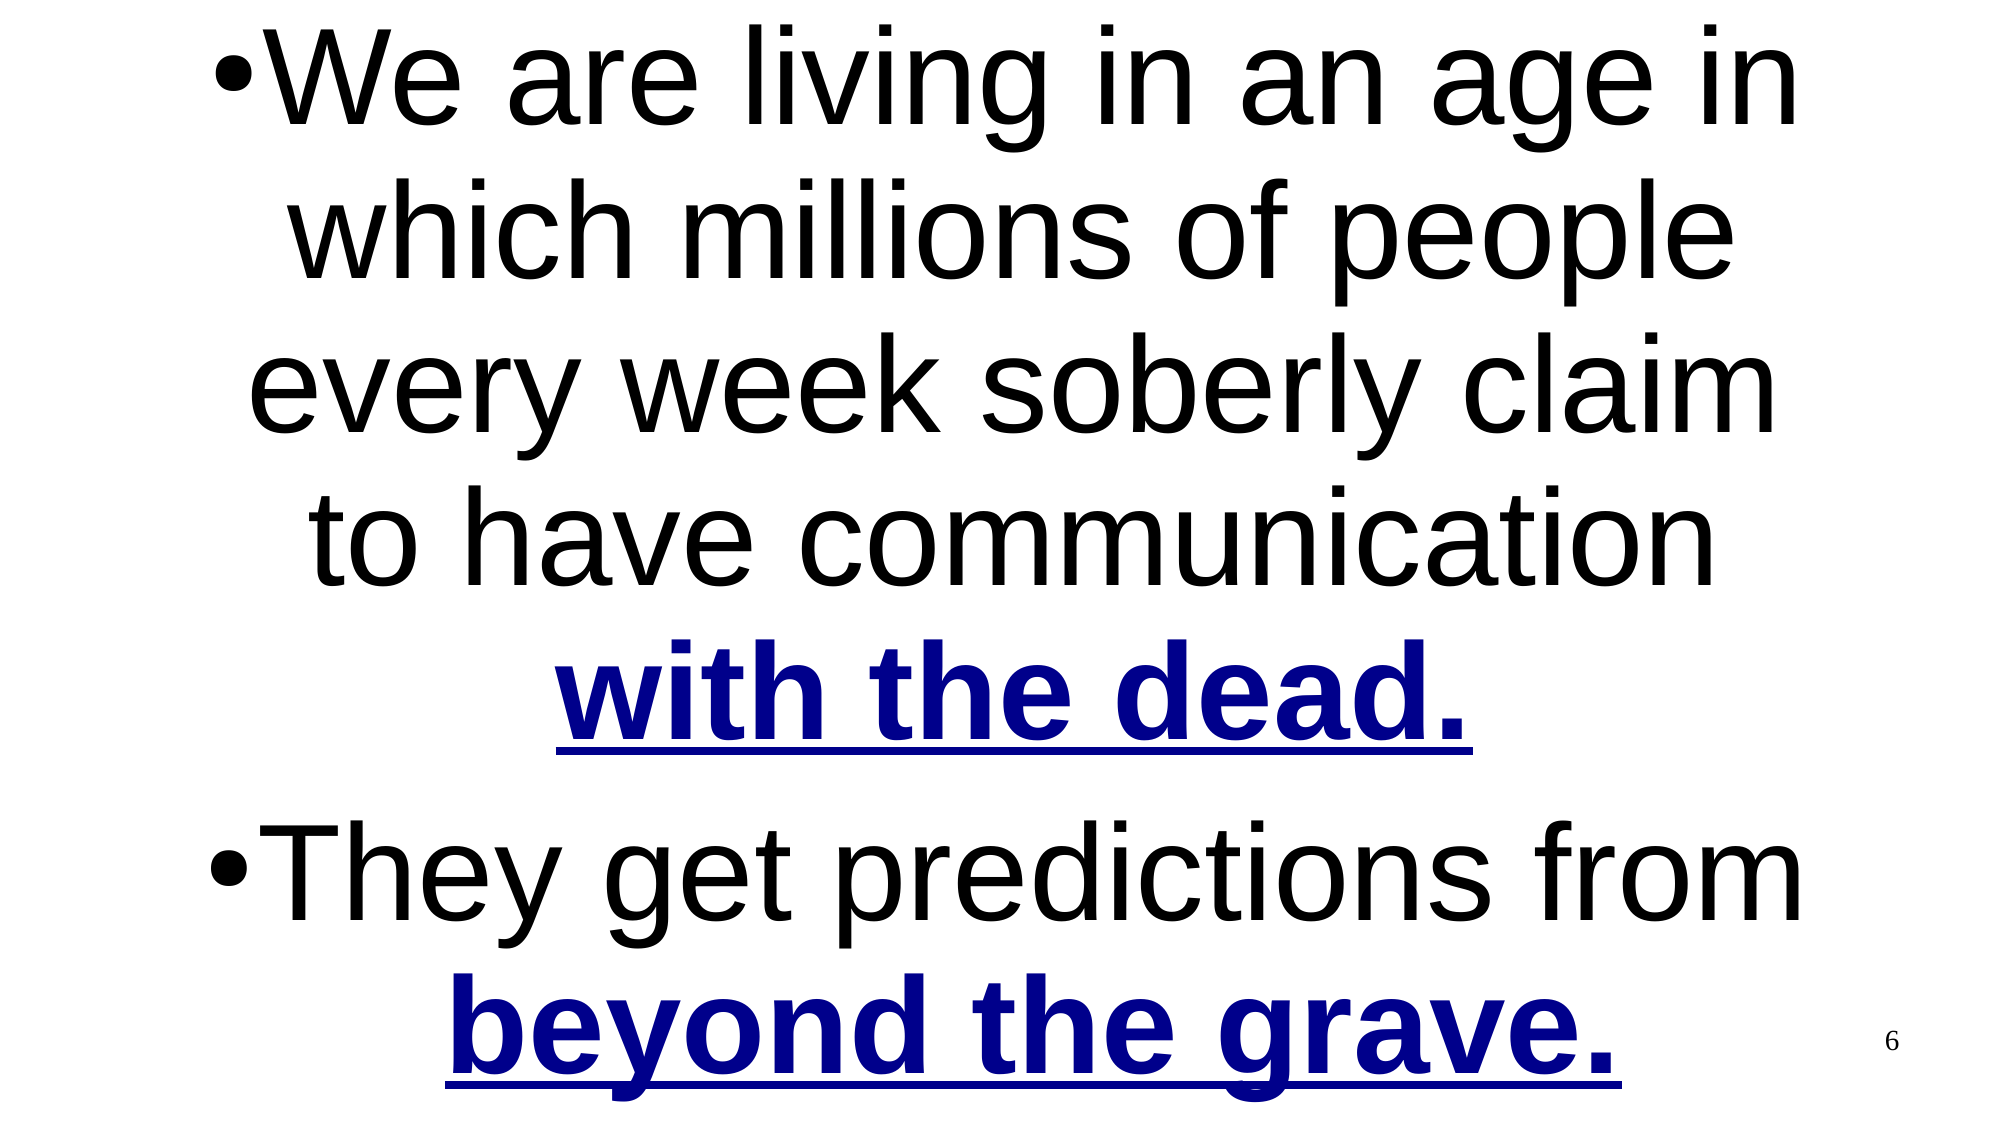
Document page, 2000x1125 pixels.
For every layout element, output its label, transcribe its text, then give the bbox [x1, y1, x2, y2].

list We are living in an age in which millions of people every week soberly claim to have communication with the dead. They get predictions from beyond the grave. [0, 0, 1996, 1123]
